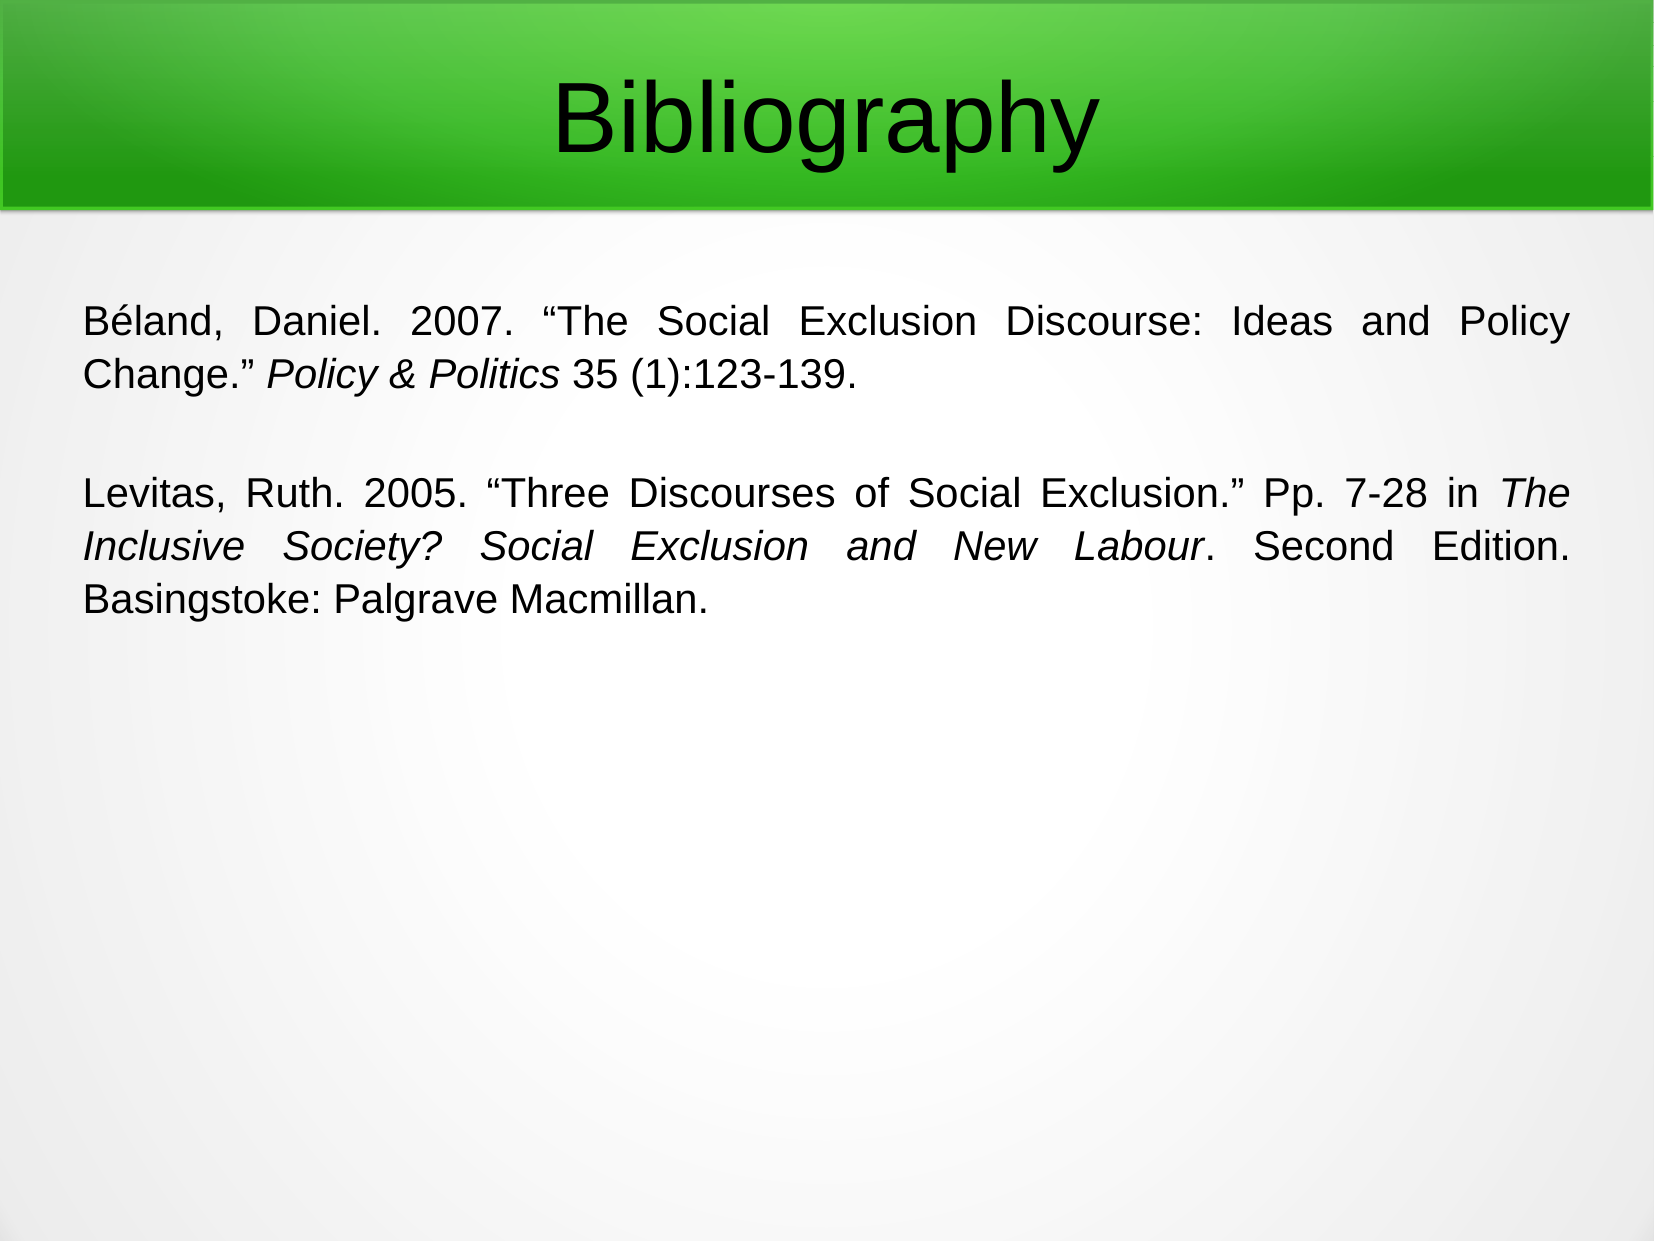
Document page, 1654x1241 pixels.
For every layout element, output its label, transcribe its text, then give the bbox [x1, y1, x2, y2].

title Bibliography [82, 47, 1571, 189]
list Béland, Daniel. 2007. “The Social Exclusion Discourse: Ideas and Policy Change.” Policy & Politics 35 (1):123-139. Levitas, Ruth. 2005. “Three Discourses of Social Exclusion.” Pp. 7-28 in The Inclusive Society? Social Exclusion and New Labour. Second Edition. Basingstoke: Palgrave Macmillan. [82, 290, 1571, 1010]
